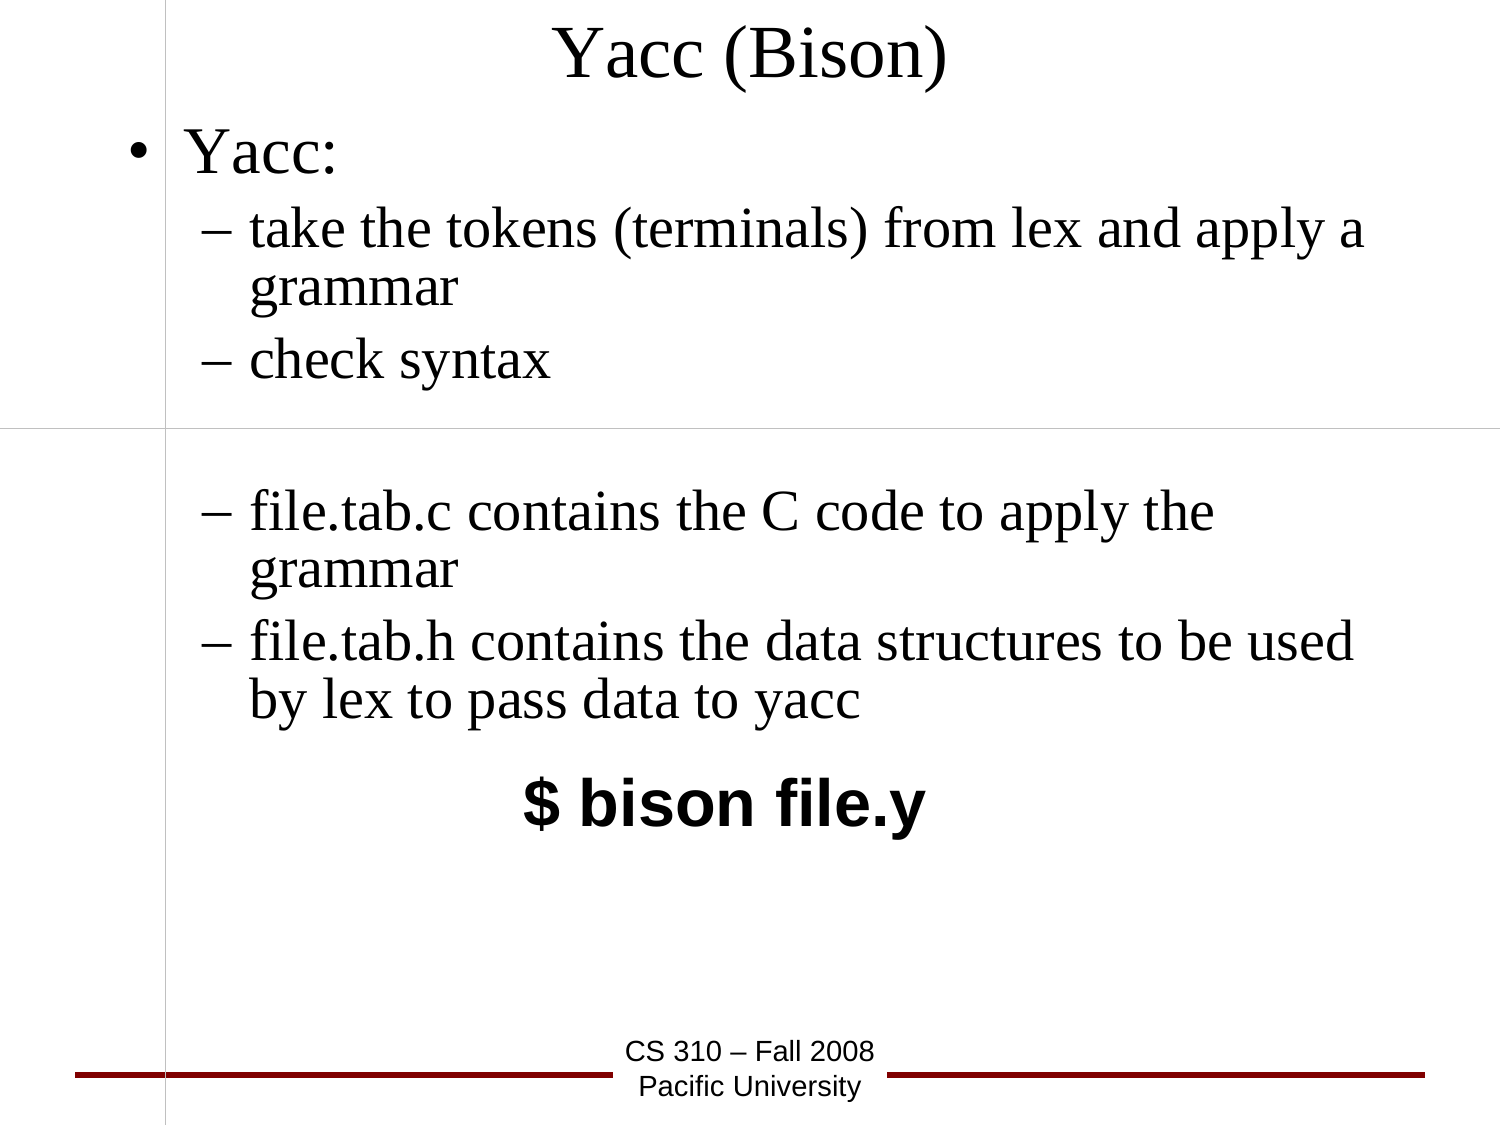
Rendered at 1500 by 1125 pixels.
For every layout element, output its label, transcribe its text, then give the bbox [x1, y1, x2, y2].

title Yacc (Bison) [112, 2, 1388, 103]
text_box $ bison file.y [508, 672, 942, 848]
list Yacc: take the tokens (terminals) from lex and apply a grammar check syntax file.tab.c contains the C code to apply the grammar file.tab.h contains the data structures to be used by lex to pass data to yacc [112, 112, 1388, 1000]
